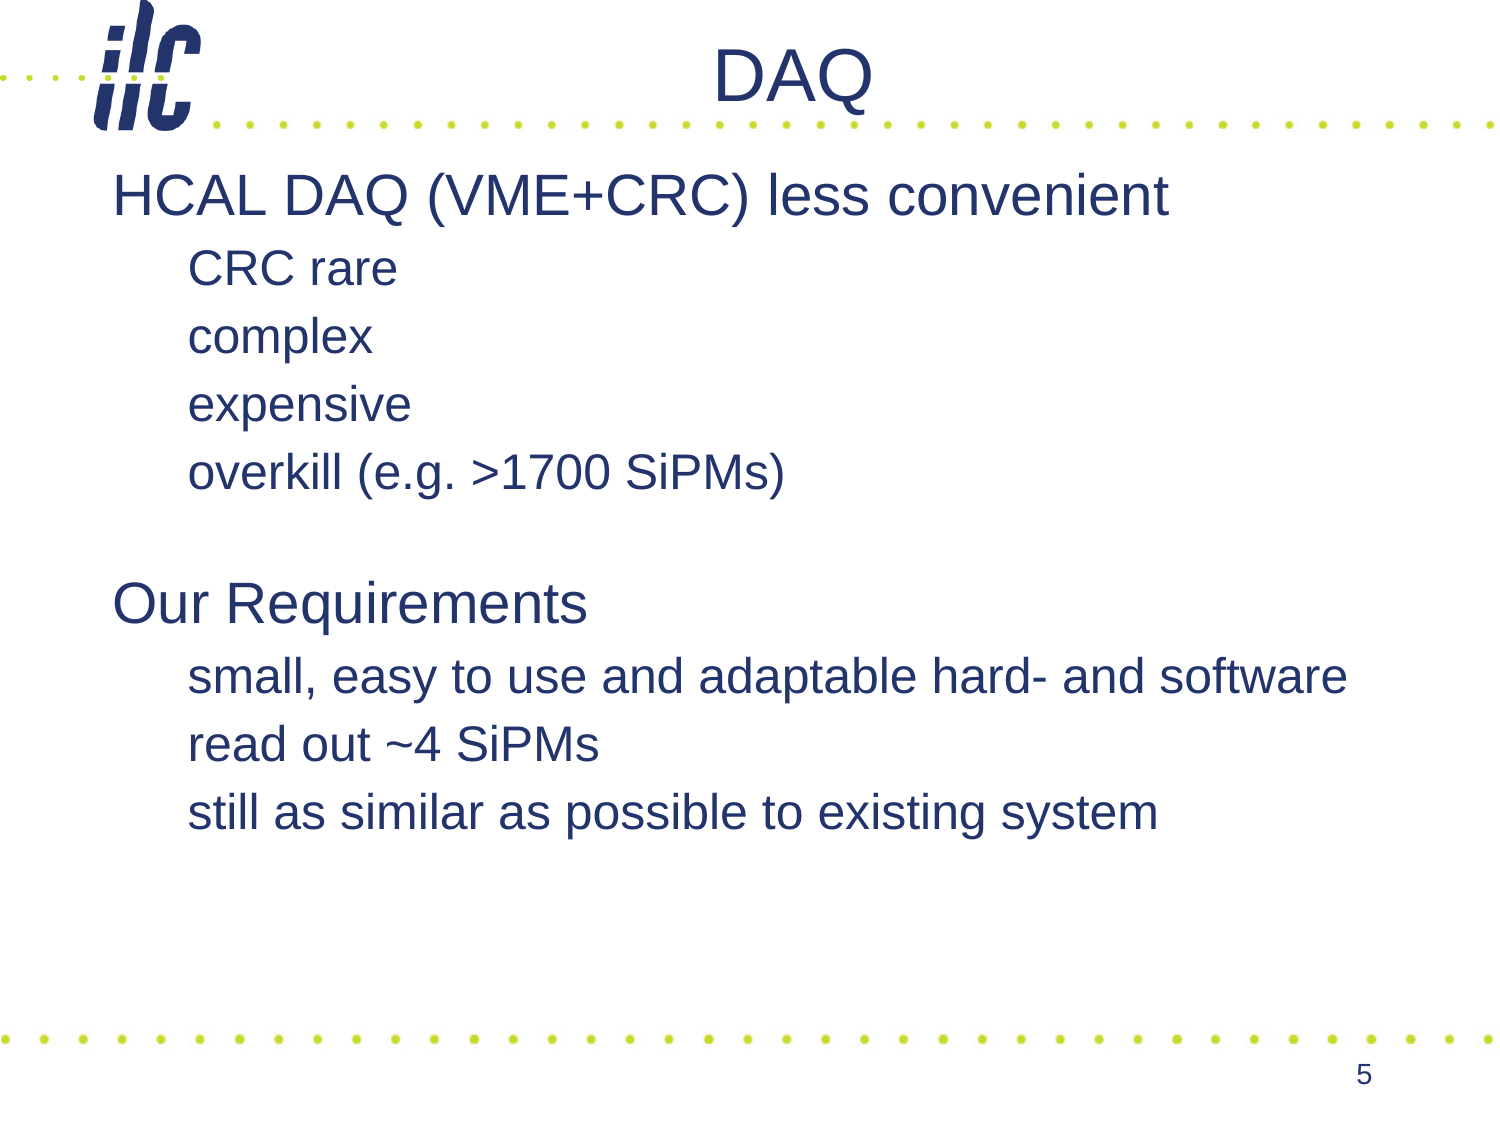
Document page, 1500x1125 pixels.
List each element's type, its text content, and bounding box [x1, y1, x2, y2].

title DAQ [212, 0, 1375, 162]
picture [0, 1024, 1500, 1055]
list HCAL DAQ (VME+CRC) less convenient CRC rare complex expensive overkill (e.g. >1700 SiPMs) Our Requirements small, easy to use and adaptable hard- and software read out ~4 SiPMs still as similar as possible to existing system [112, 162, 1388, 1023]
picture [0, 0, 201, 131]
picture [1375, 112, 1500, 138]
